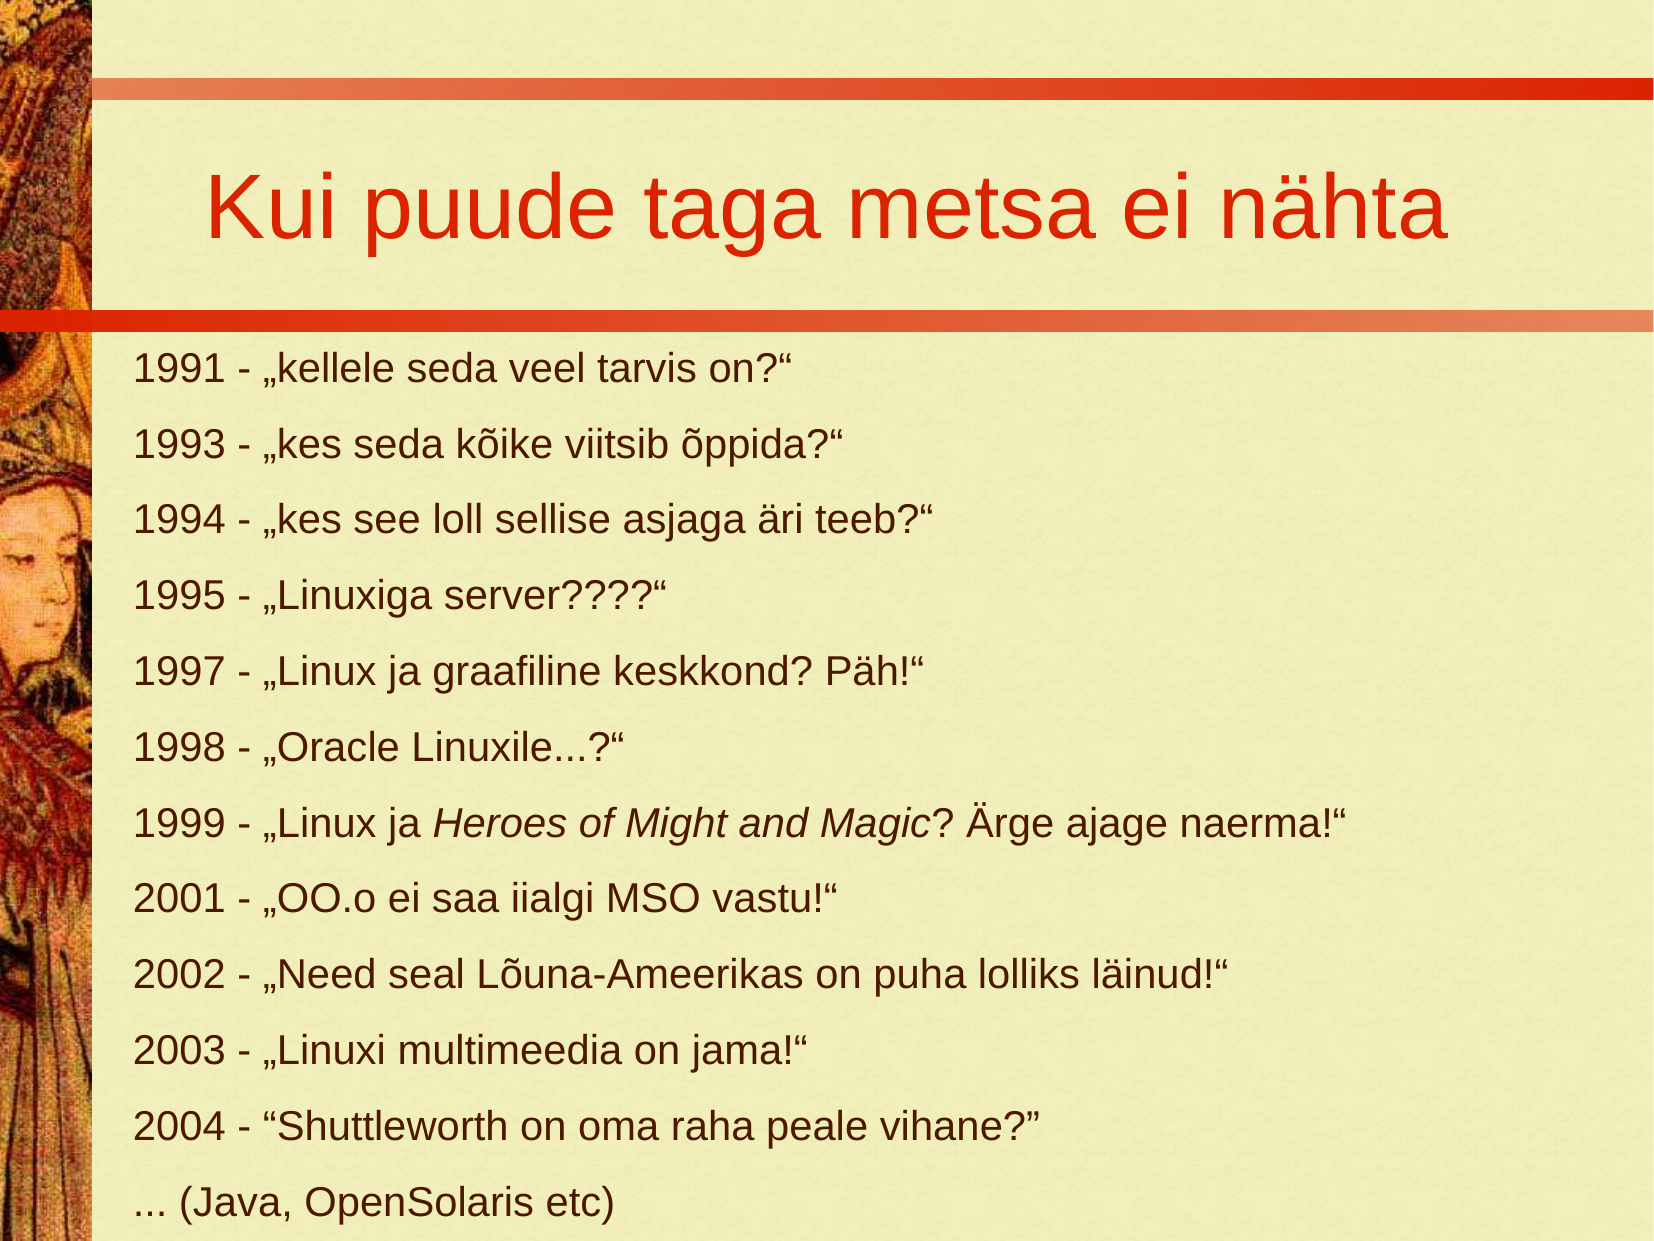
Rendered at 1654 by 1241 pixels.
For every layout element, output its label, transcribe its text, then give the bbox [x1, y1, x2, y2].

title Kui puude taga metsa ei nähta [121, 102, 1534, 311]
list 1991 - „kellele seda veel tarvis on?“ 1993 - „kes seda kõike viitsib õppida?“ 1994 - „kes see loll sellise asjaga äri teeb?“ 1995 - „Linuxiga server????“ 1997 - „Linux ja graafiline keskkond? Päh!“ 1998 - „Oracle Linuxile...?“ 1999 - „Linux ja Heroes of Might and Magic? Ärge ajage naerma!“ 2001 - „OO.o ei saa iialgi MSO vastu!“ 2002 - „Need seal Lõuna-Ameerikas on puha lolliks läinud!“ 2003 - „Linuxi multimeedia on jama!“ 2004 - “Shuttleworth on oma raha peale vihane?” ... (Java, OpenSolaris etc) [121, 344, 1534, 1225]
picture [0, 332, 1654, 1241]
picture [0, 0, 1654, 310]
